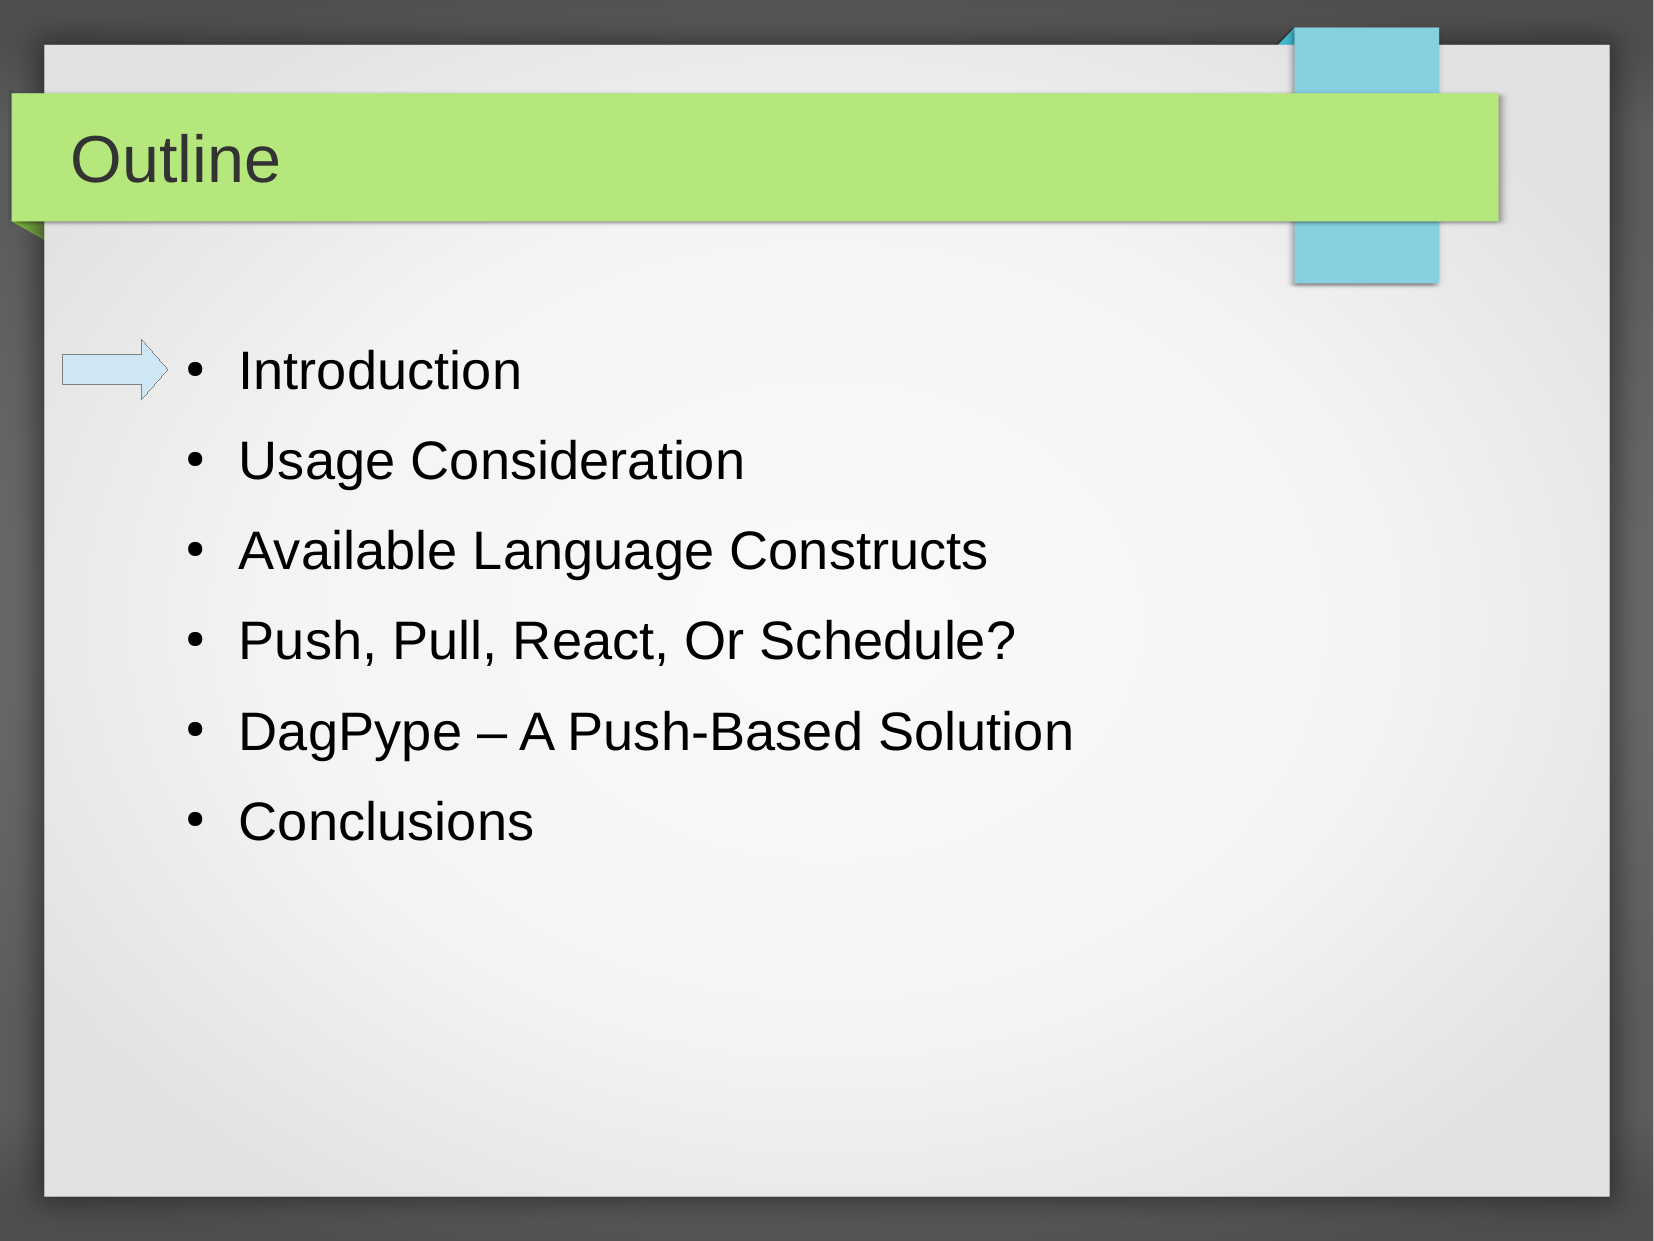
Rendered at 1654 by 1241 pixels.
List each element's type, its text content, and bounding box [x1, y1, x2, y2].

title Outline [70, 106, 1229, 213]
text_box [62, 339, 168, 400]
picture [0, 0, 1654, 1241]
list Introduction Usage Consideration Available Language Constructs Push, Pull, React, Or Schedule? DagPype – A Push-Based Solution Conclusions [167, 340, 1623, 1060]
